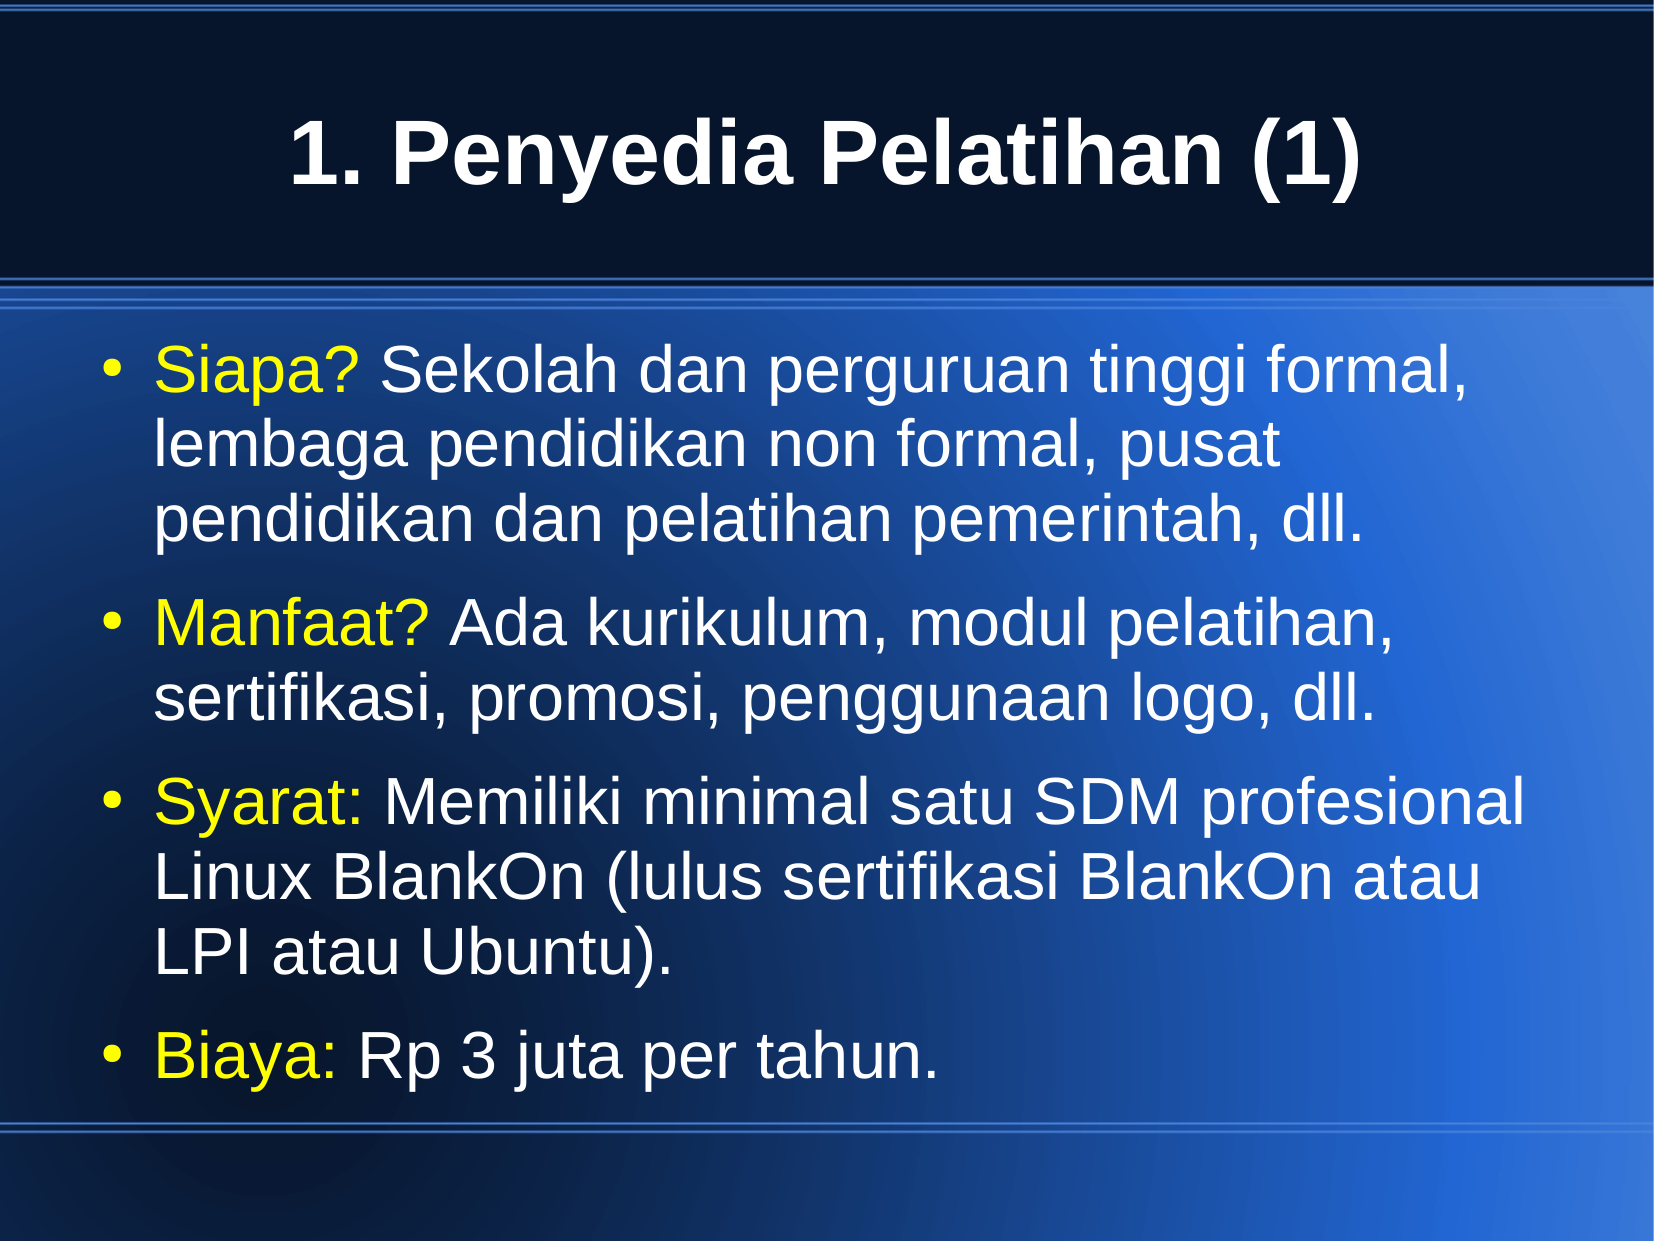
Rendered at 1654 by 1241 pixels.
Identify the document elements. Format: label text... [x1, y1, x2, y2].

title 1. Penyedia Pelatihan (1) [82, 49, 1571, 257]
picture [0, 0, 1654, 1241]
list Siapa? Sekolah dan perguruan tinggi formal, lembaga pendidikan non formal, pusat pendidikan dan pelatihan pemerintah, dll. Manfaat? Ada kurikulum, modul pelatihan, sertifikasi, promosi, penggunaan logo, dll. Syarat: Memiliki minimal satu SDM profesional Linux BlankOn (lulus sertifikasi BlankOn atau LPI atau Ubuntu). Biaya: Rp 3 juta per tahun. [82, 331, 1571, 1136]
